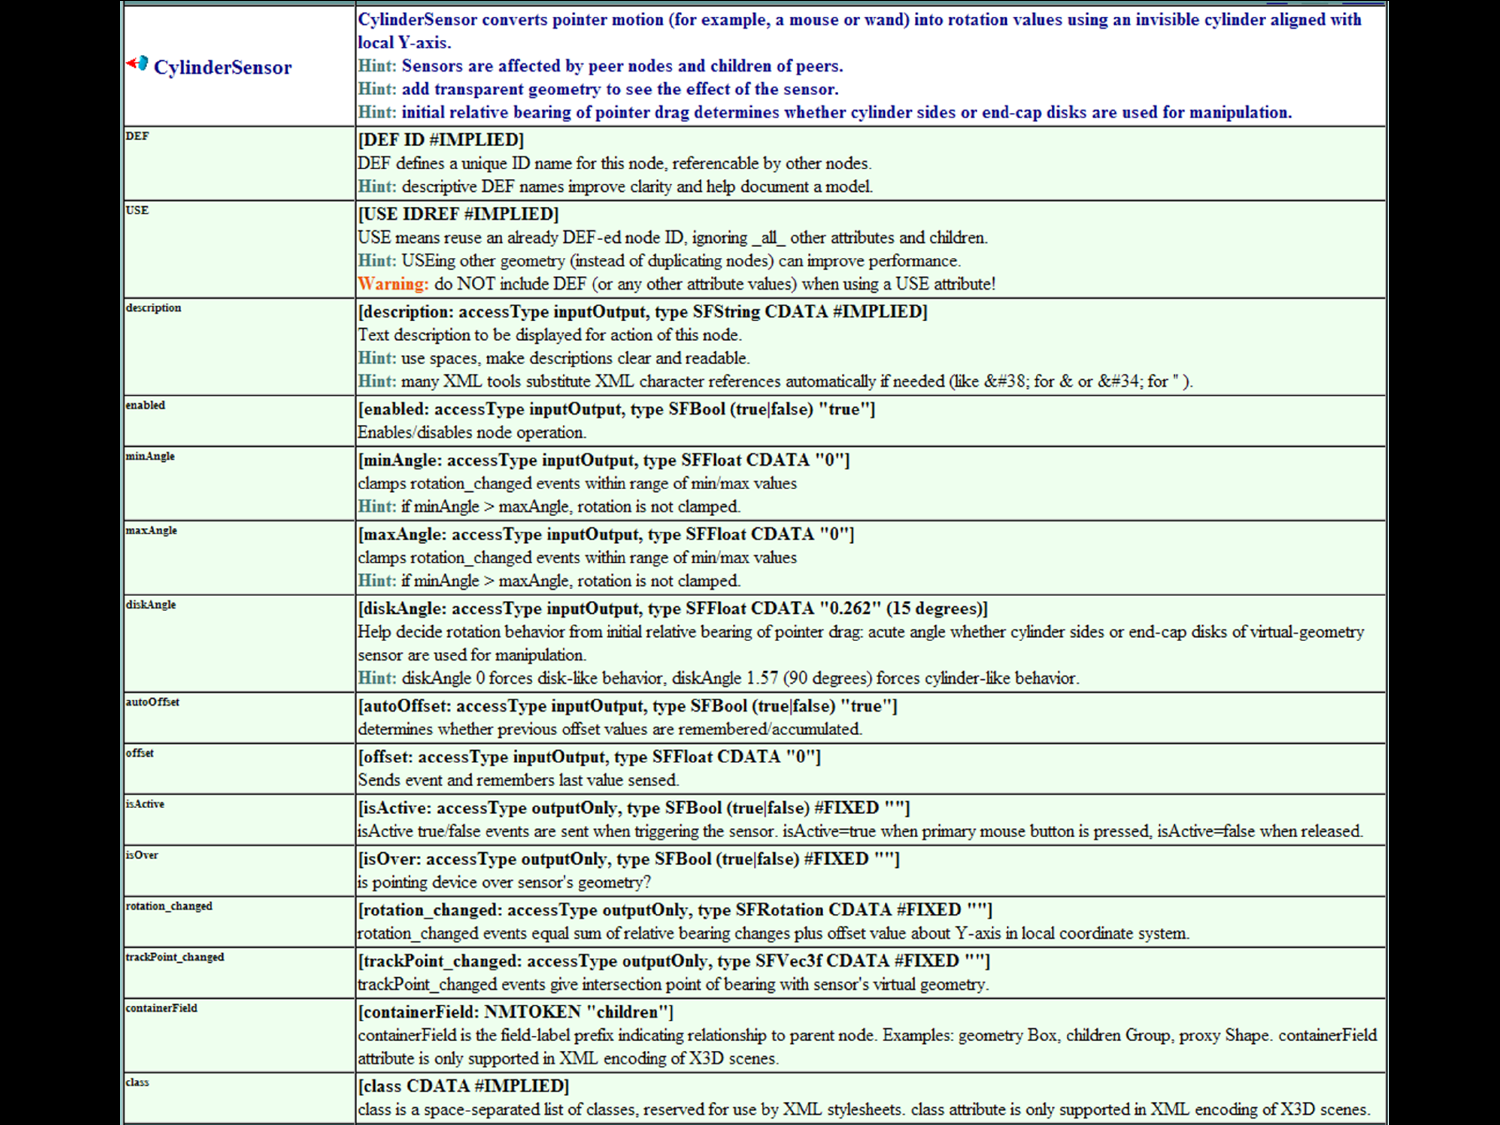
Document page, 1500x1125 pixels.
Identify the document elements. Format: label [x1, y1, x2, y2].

text_box [0, 0, 1500, 1125]
picture [120, 1, 1389, 1125]
